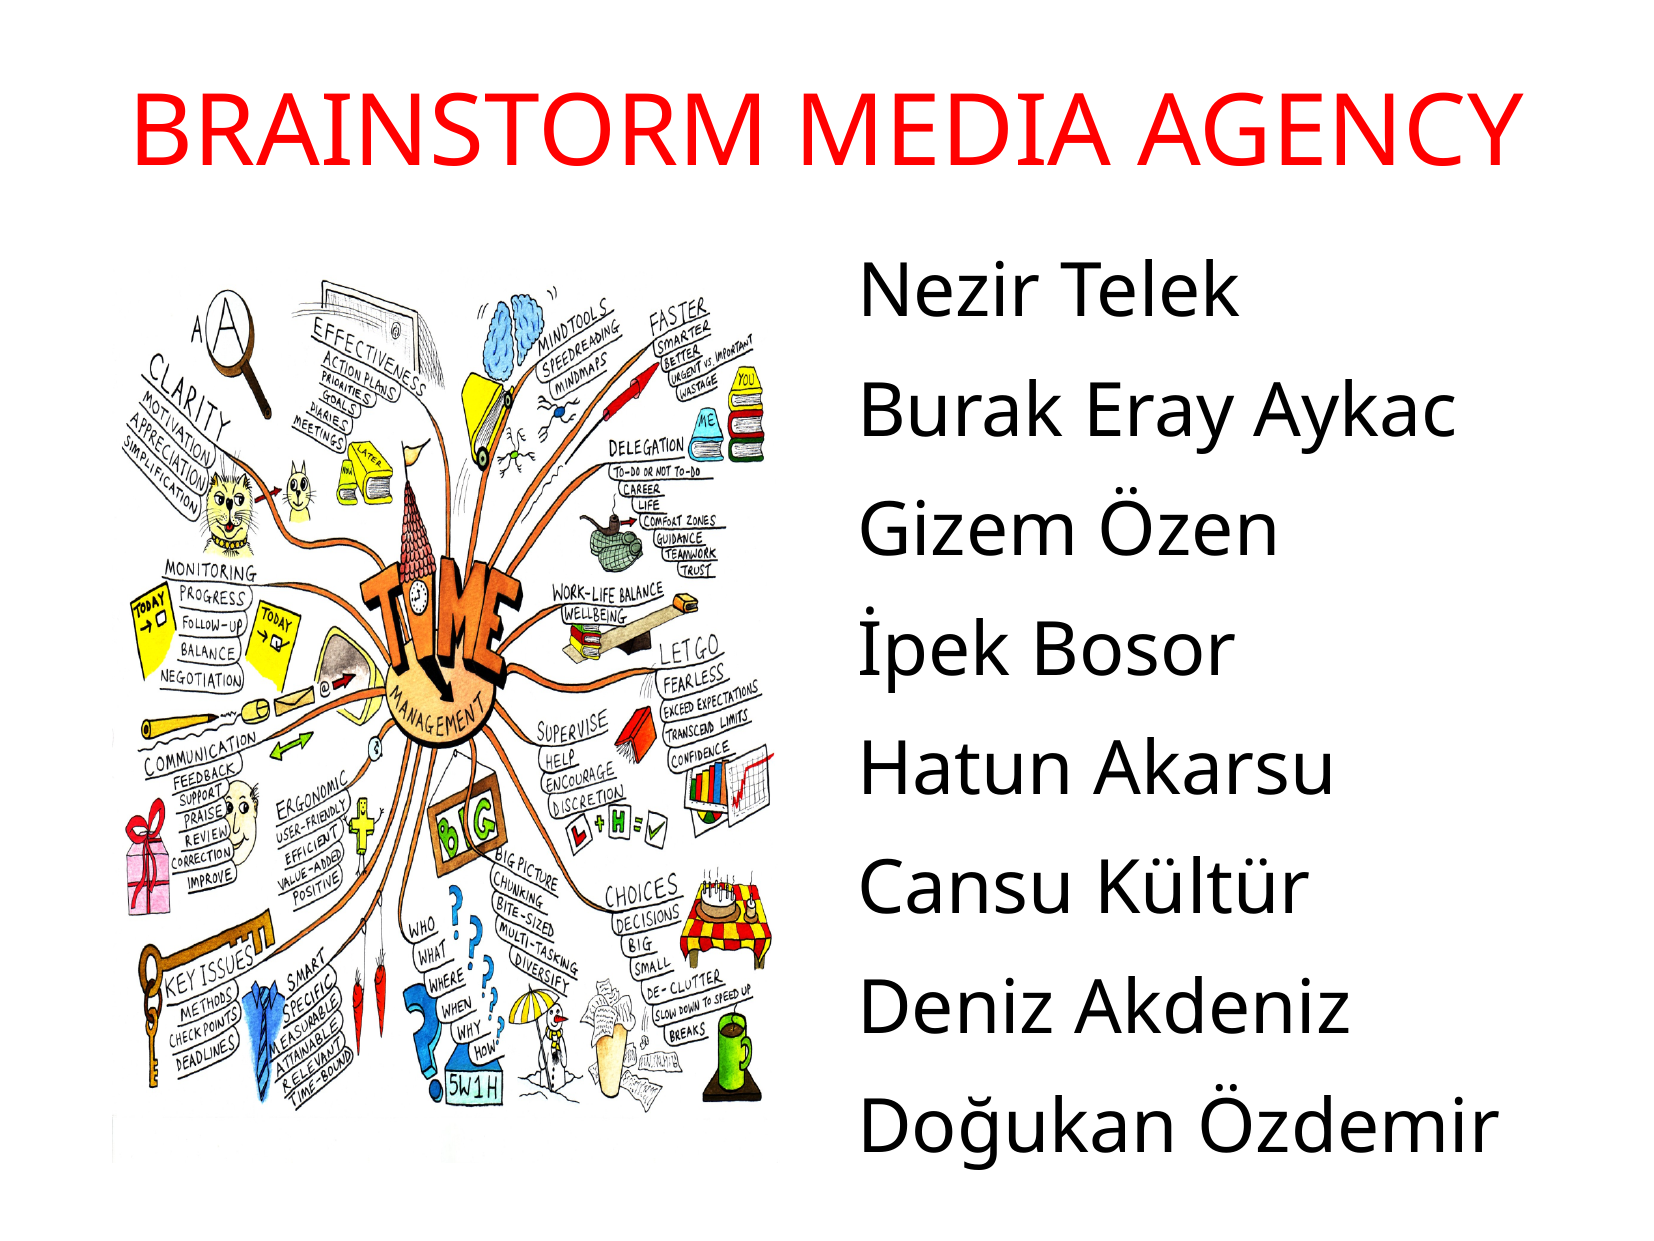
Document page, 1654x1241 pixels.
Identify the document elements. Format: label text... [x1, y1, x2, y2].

picture [112, 267, 782, 1163]
text_box Nezir Telek Burak Eray Aykac Gizem Özen İpek Bosor Hatun Akarsu Cansu Kültür Deniz Akdeniz Doğukan Özdemir [838, 241, 1601, 1192]
text_box BRAINSTORM MEDIA AGENCY [0, 64, 1654, 186]
